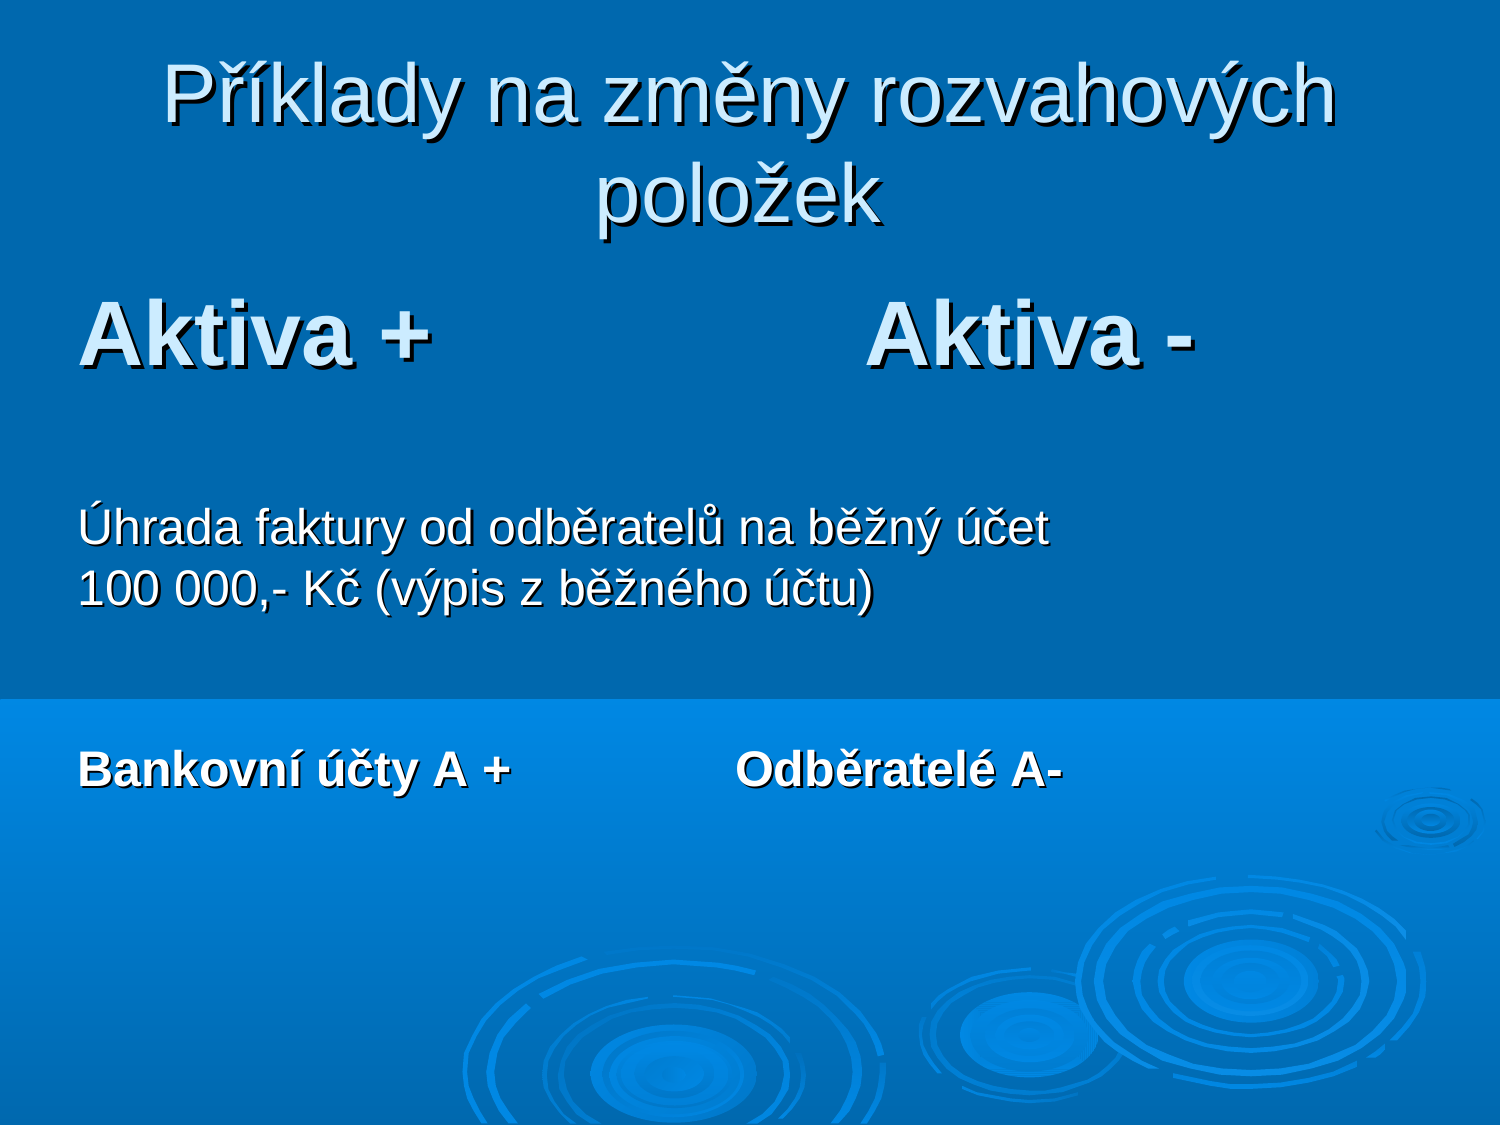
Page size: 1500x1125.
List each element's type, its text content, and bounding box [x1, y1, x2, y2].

list Aktiva + Aktiva - Úhrada faktury od odběratelů na běžný účet 100 000,- Kč (výpis z běžného účtu) Bankovní účty A + Odběratelé A- [62, 287, 1421, 1125]
title Příklady na změny rozvahových položek [75, 31, 1426, 247]
